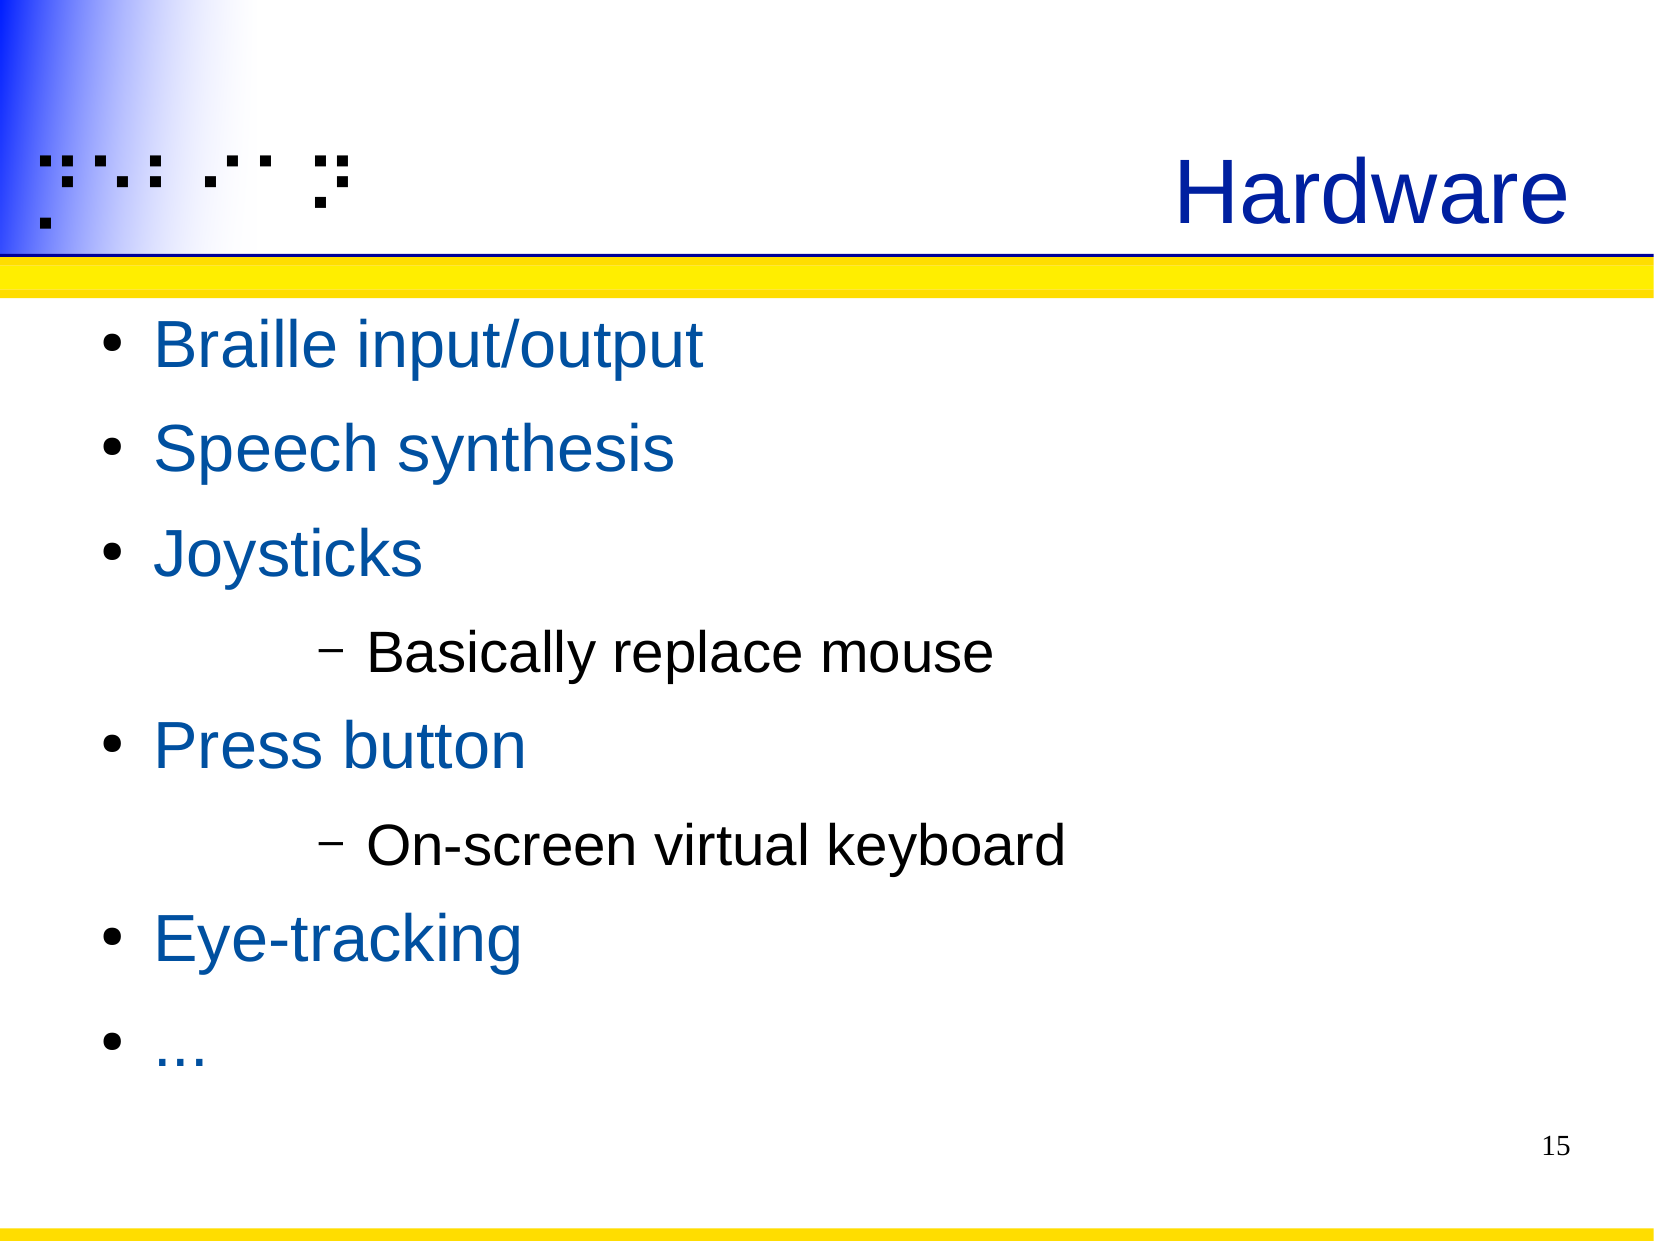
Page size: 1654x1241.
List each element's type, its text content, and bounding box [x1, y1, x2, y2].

title Hardware [372, 126, 1571, 257]
list Braille input/output Speech synthesis Joysticks Basically replace mouse Press button On-screen virtual keyboard Eye-tracking ... [82, 307, 1571, 1126]
